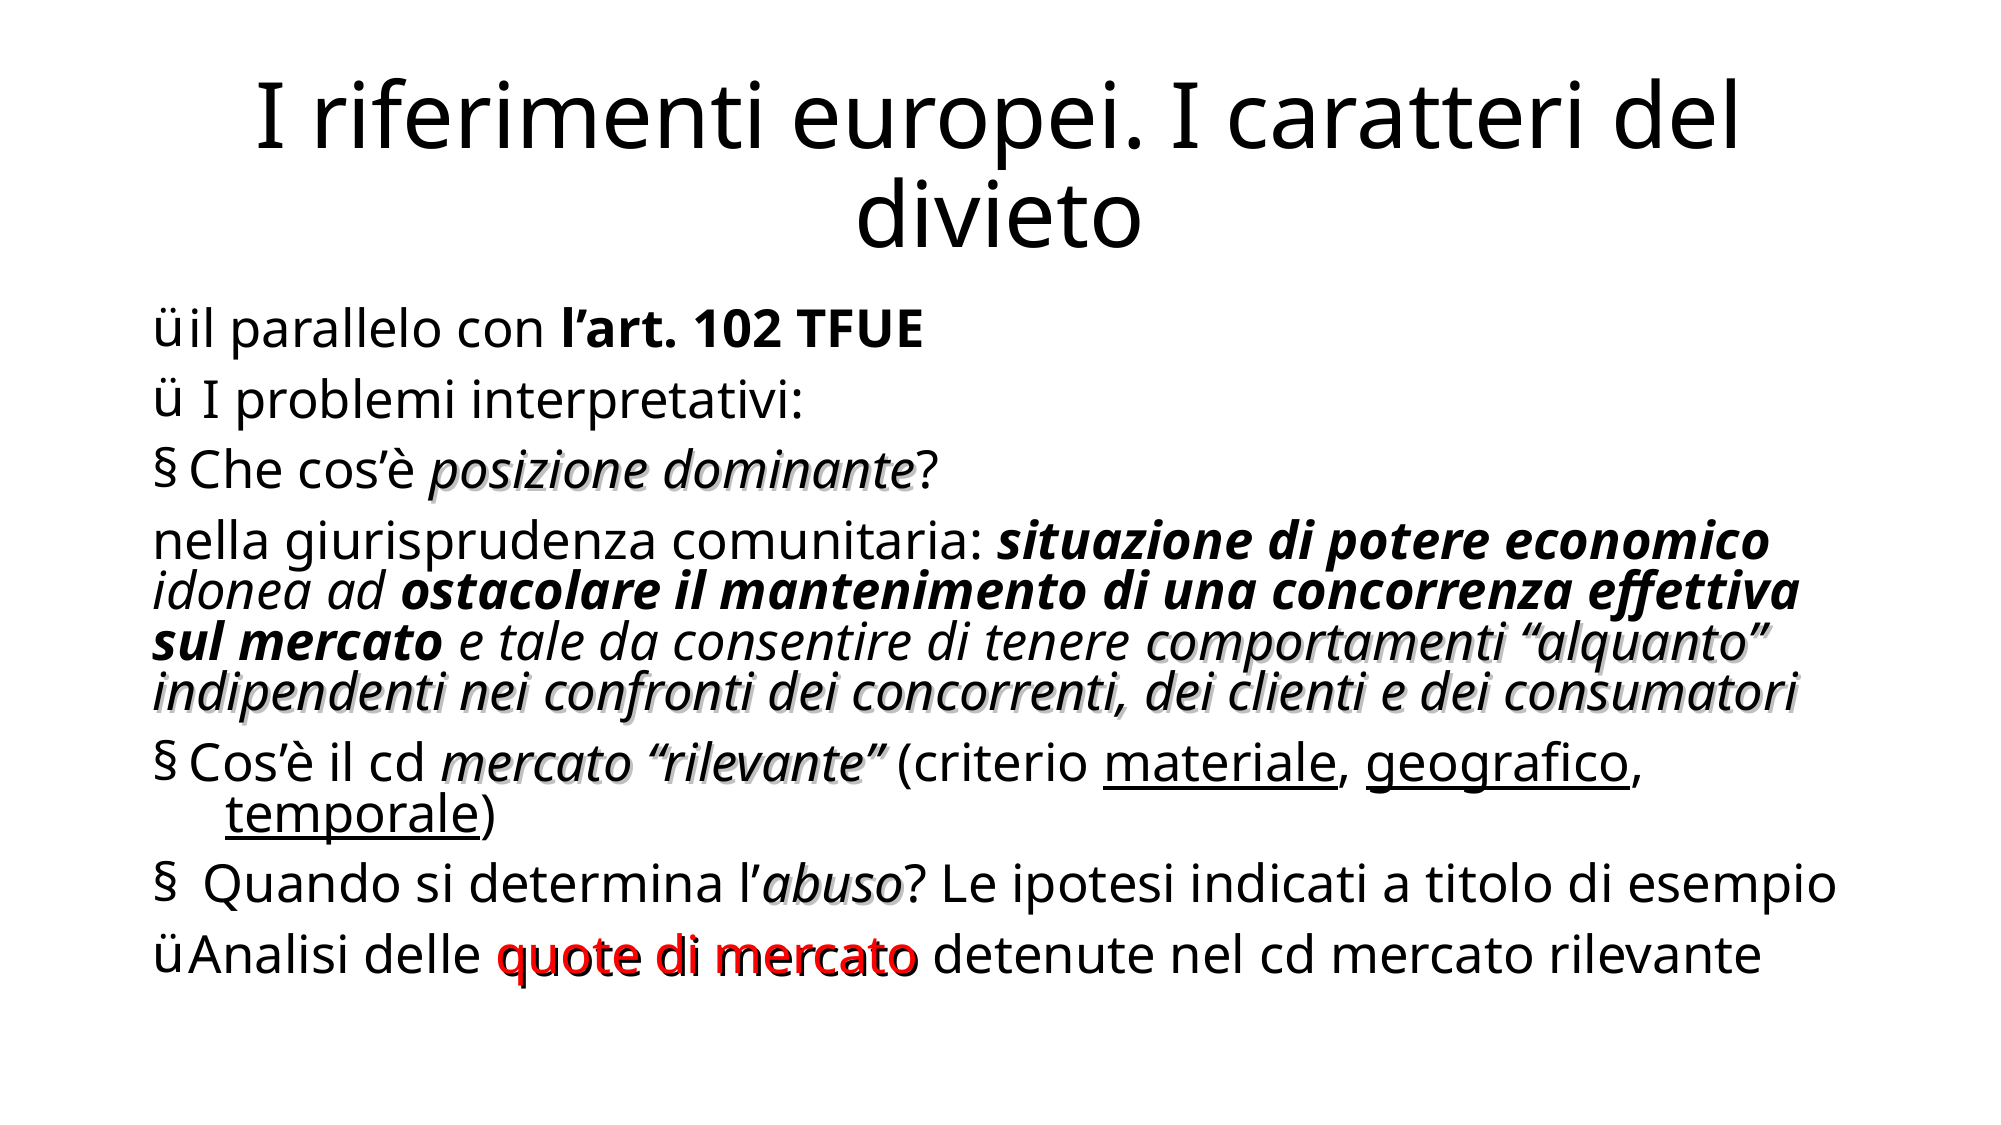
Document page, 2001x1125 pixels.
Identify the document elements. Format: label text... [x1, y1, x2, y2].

title I riferimenti europei. I caratteri del divieto [137, 59, 1863, 278]
list il parallelo con l’art. 102 TFUE I problemi interpretativi: Che cos’è posizione dominante? nella giurisprudenza comunitaria: situazione di potere economico idonea ad ostacolare il mantenimento di una concorrenza effettiva sul mercato e tale da consentire di tenere comportamenti “alquanto” indipendenti nei confronti dei concorrenti, dei clienti e dei consumatori Cos’è il cd mercato “rilevante” (criterio materiale, geografico, temporale) Quando si determina l’abuso? Le ipotesi indicati a titolo di esempio Analisi delle quote di mercato detenute nel cd mercato rilevante [137, 299, 1863, 1014]
